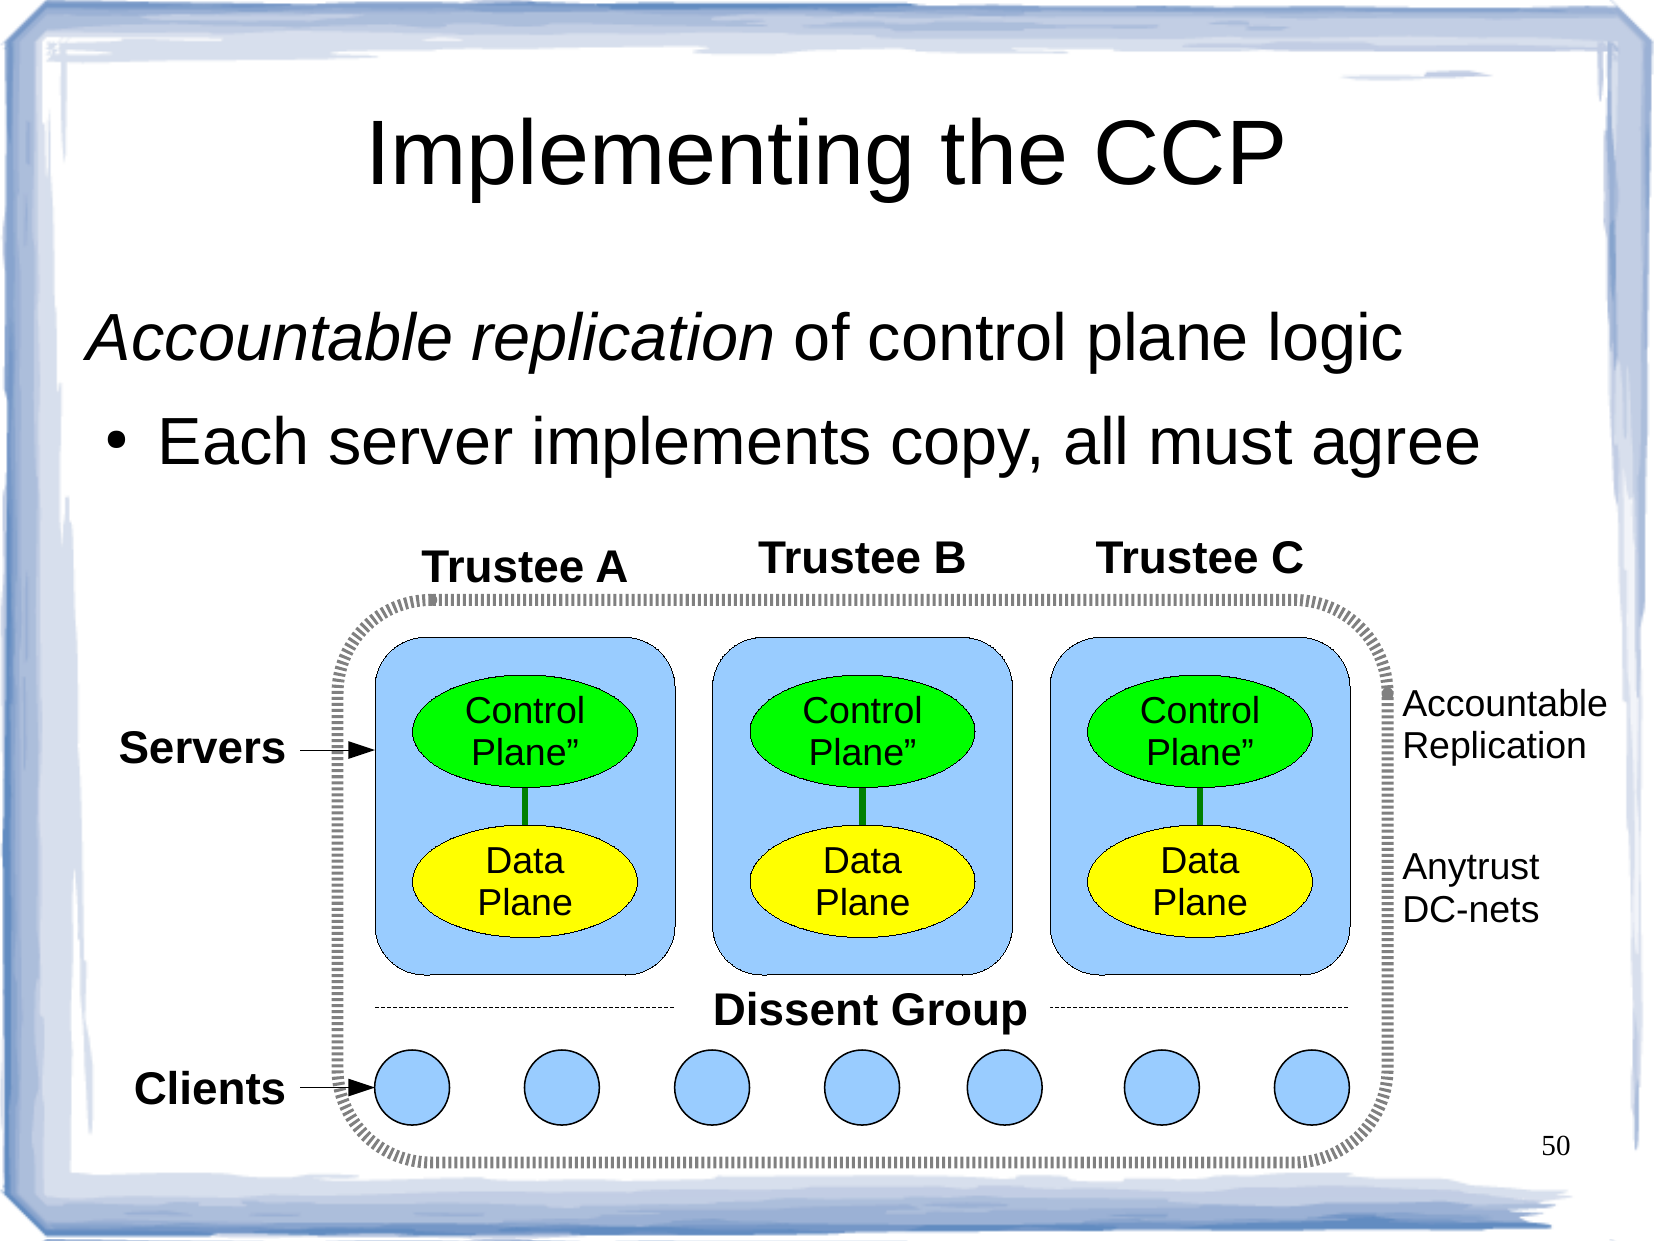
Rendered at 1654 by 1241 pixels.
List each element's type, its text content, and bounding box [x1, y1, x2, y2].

text_box [1274, 1050, 1350, 1126]
text_box Trustee B [712, 525, 1013, 601]
text_box Data Plane [1087, 825, 1313, 938]
text_box [374, 1050, 450, 1126]
text_box Clients [75, 1054, 301, 1126]
text_box Trustee C [1050, 525, 1351, 601]
text_box Control Plane” [412, 675, 638, 788]
text_box Accountable Replication [1387, 675, 1654, 774]
text_box Trustee A [375, 533, 676, 601]
picture [0, 0, 1654, 1241]
title Implementing the CCP [82, 49, 1571, 257]
text_box [824, 1050, 900, 1126]
list Accountable replication of control plane logic Each server implements copy, all must agree [86, 300, 1576, 479]
text_box [674, 1050, 750, 1126]
text_box [967, 1050, 1043, 1126]
text_box [524, 1050, 600, 1126]
text_box [375, 637, 676, 976]
text_box Data Plane [750, 825, 976, 938]
text_box [712, 637, 1013, 976]
text_box [1050, 637, 1351, 976]
text_box Dissent Group [675, 975, 1051, 1051]
text_box Control Plane” [1087, 675, 1313, 788]
text_box Data Plane [412, 825, 638, 938]
text_box [1124, 1050, 1200, 1126]
text_box Servers [75, 712, 301, 788]
text_box Anytrust DC-nets [1387, 838, 1654, 938]
text_box Control Plane” [750, 675, 976, 788]
